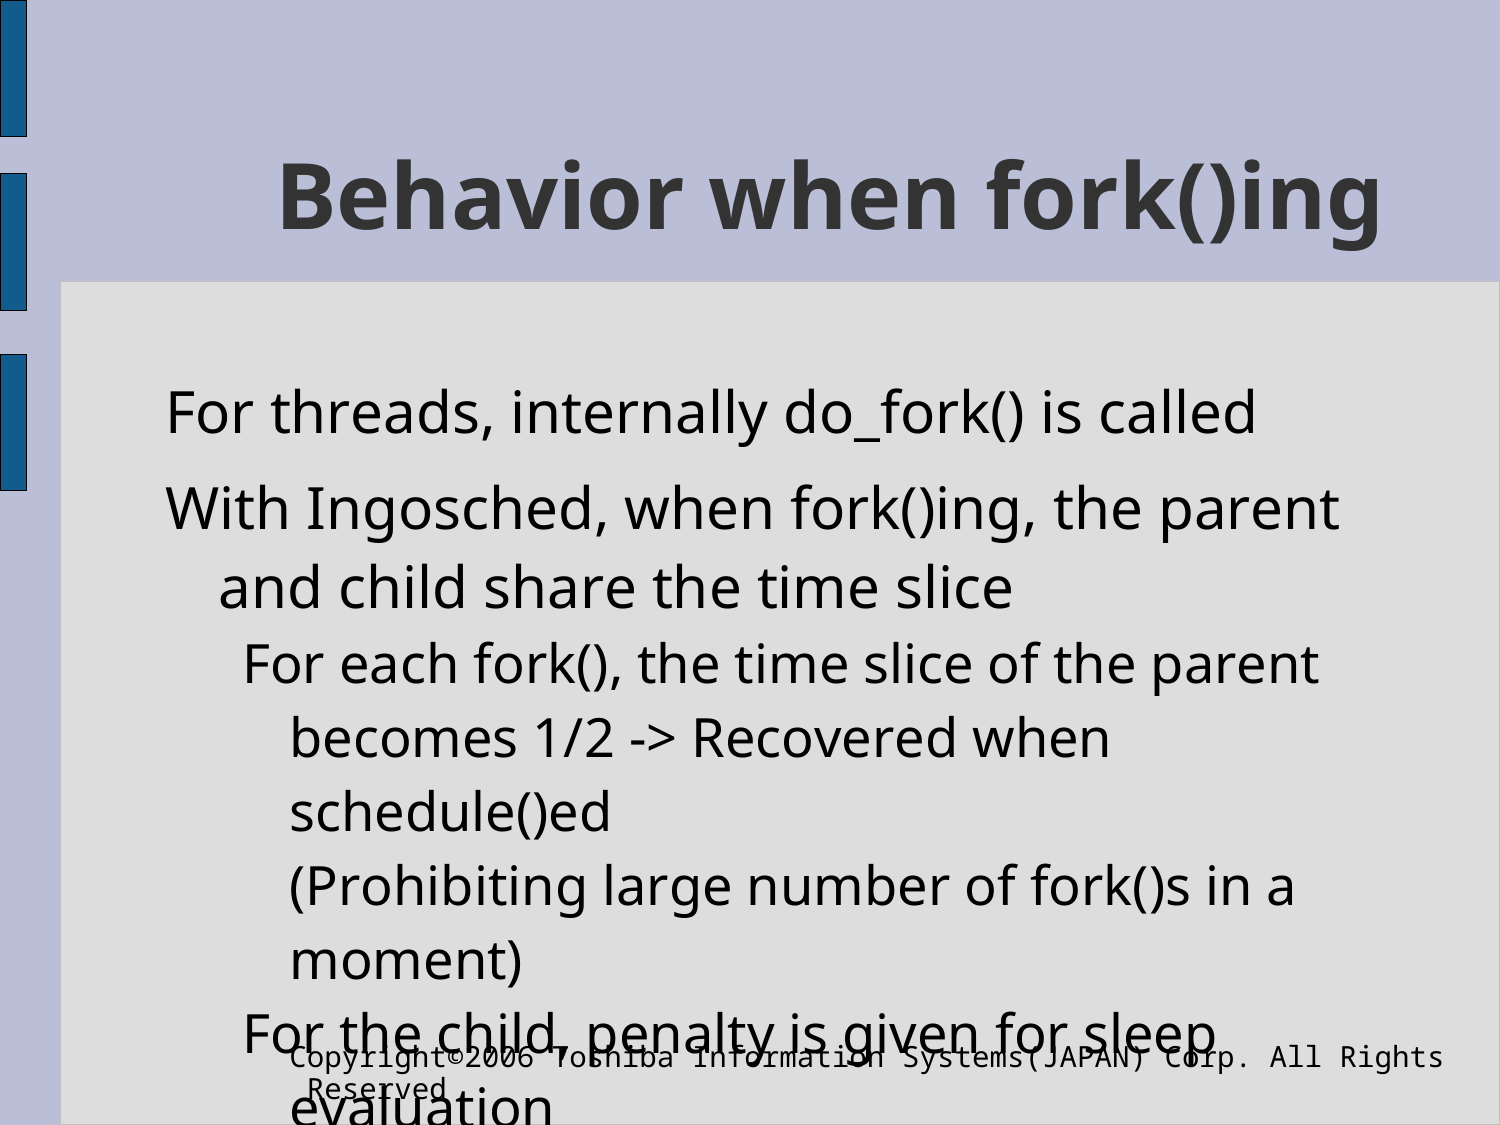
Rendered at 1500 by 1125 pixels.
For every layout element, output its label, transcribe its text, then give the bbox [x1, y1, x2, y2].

title Behavior when fork()ing [225, 99, 1436, 288]
list For threads, internally do_fork() is called With Ingosched, when fork()ing, the parent and child share the time slice For each fork(), the time slice of the parent becomes 1/2 -> Recovered when schedule()ed (Prohibiting large number of fork()s in a moment) For the child, penalty is given for sleep evaluation [132, 363, 1439, 1000]
